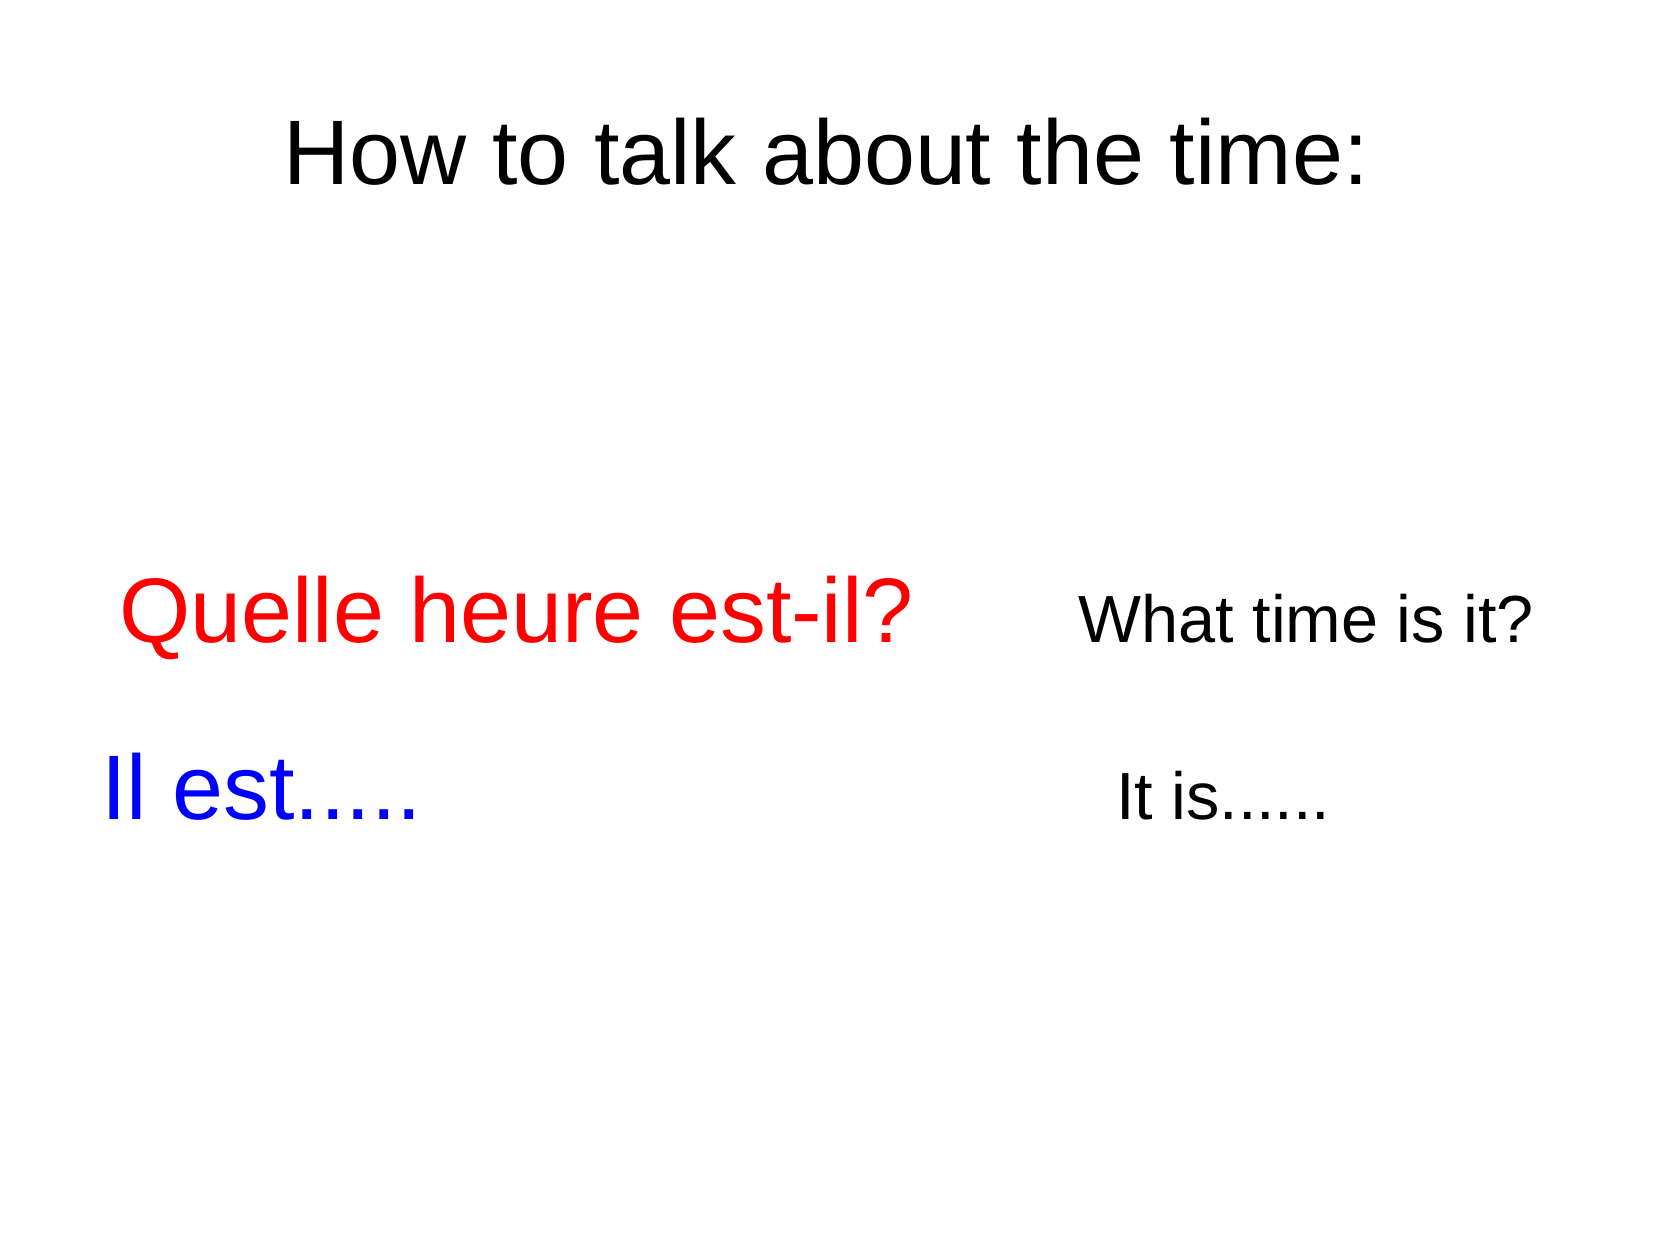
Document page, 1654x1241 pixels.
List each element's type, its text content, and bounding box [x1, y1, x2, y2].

subtitle Quelle heure est-il? What time is it? Il est..... It is...... [82, 290, 1571, 1109]
title How to talk about the time: [82, 49, 1571, 257]
